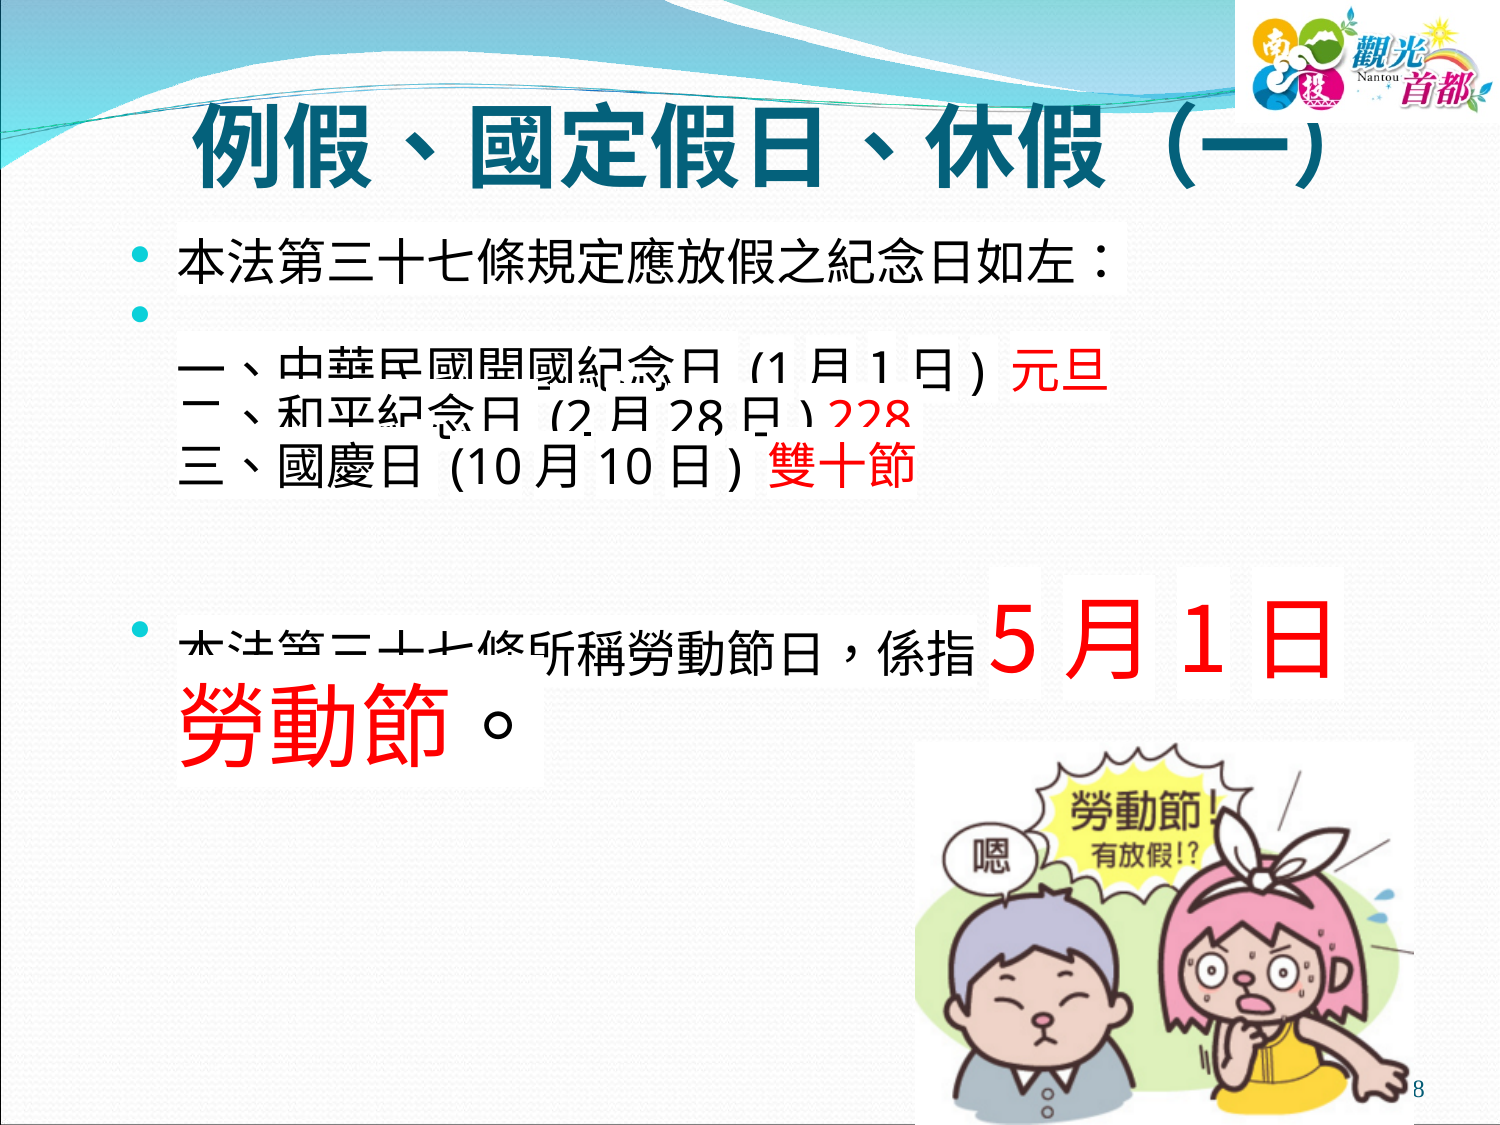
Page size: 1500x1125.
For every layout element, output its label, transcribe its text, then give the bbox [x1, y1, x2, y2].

text_box <編號> [1414, 1042, 1426, 1103]
list 本法第三十七條規定應放假之紀念日如左： 一、中華民國開國紀念日 (1月1日) 元旦 二、和平紀念日 (2月28日) 228 三、國慶日 (10月10日) 雙十節 本法第三十七條所稱勞動節日，係指5月1日勞動節。 [117, 234, 1393, 910]
text_box 例假、國定假日、休假（一） [150, 49, 1426, 238]
picture [0, 0, 1500, 1125]
